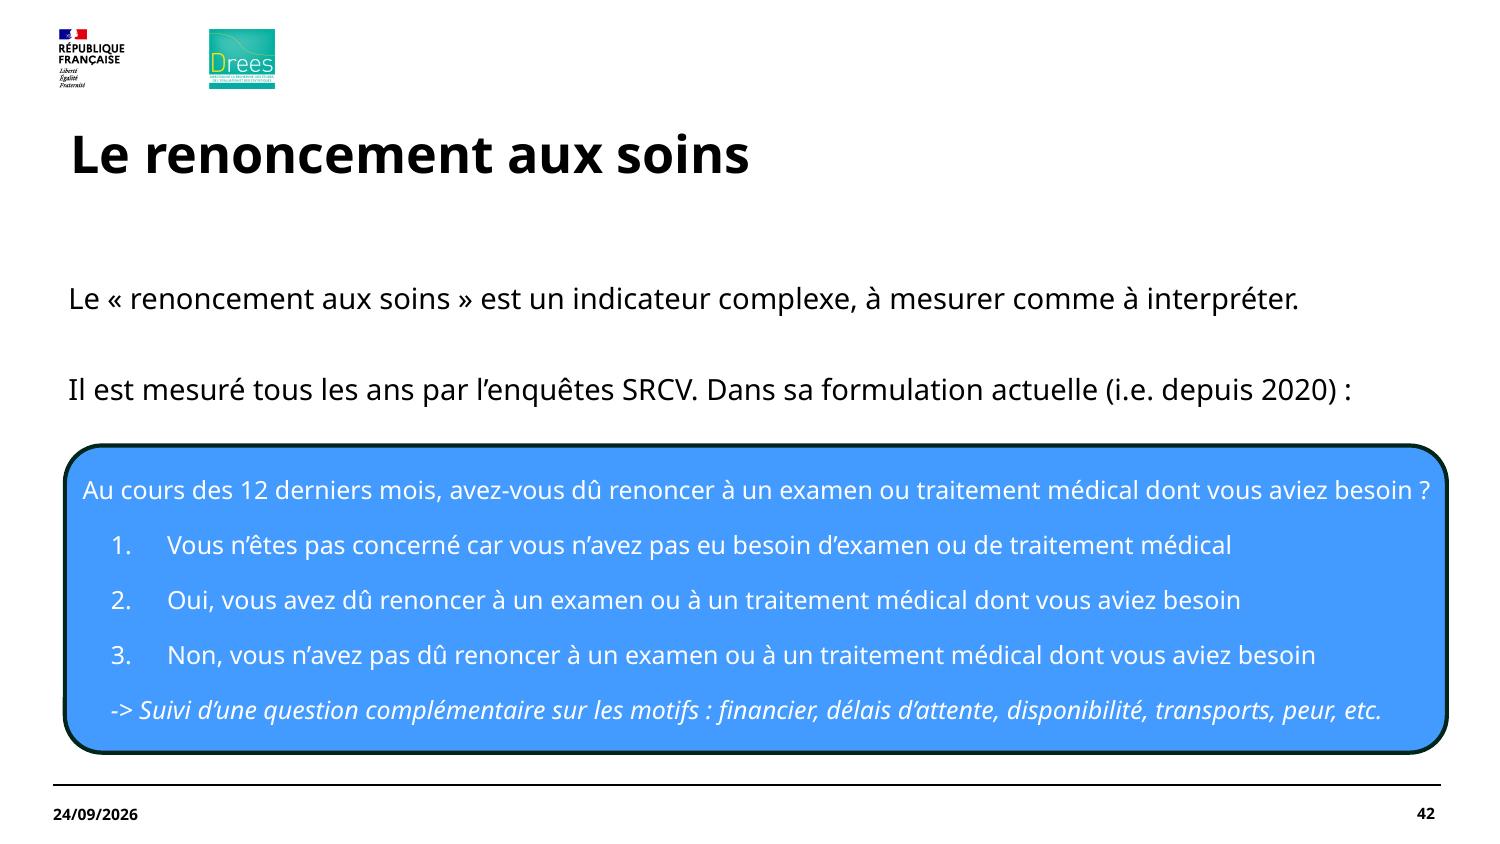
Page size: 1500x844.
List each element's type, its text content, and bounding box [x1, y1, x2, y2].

picture [209, 29, 275, 89]
list Le « renoncement aux soins » est un indicateur complexe, à mesurer comme à interpréter. Il est mesuré tous les ans par l’enquêtes SRCV. Dans sa formulation actuelle (i.e. depuis 2020) : Au cours des 12 derniers mois, avez-vous dû renoncer à un examen ou traitement médical dont vous aviez besoin ? Vous n’êtes pas concerné car vous n’avez pas eu besoin d’examen ou de traitement médical Oui, vous avez dû renoncer à un examen ou à un traitement médical dont vous aviez besoin Non, vous n’avez pas dû renoncer à un examen ou à un traitement médical dont vous aviez besoin -> Suivi d’une question complémentaire sur les motifs : financier, délais d’attente, disponibilité, transports, peur, etc. [53, 280, 1436, 753]
title Le renoncement aux soins [53, 112, 1436, 201]
text_box [1436, 456, 1447, 742]
picture [47, 17, 136, 107]
slide_number 25/11/2024 [53, 787, 246, 844]
